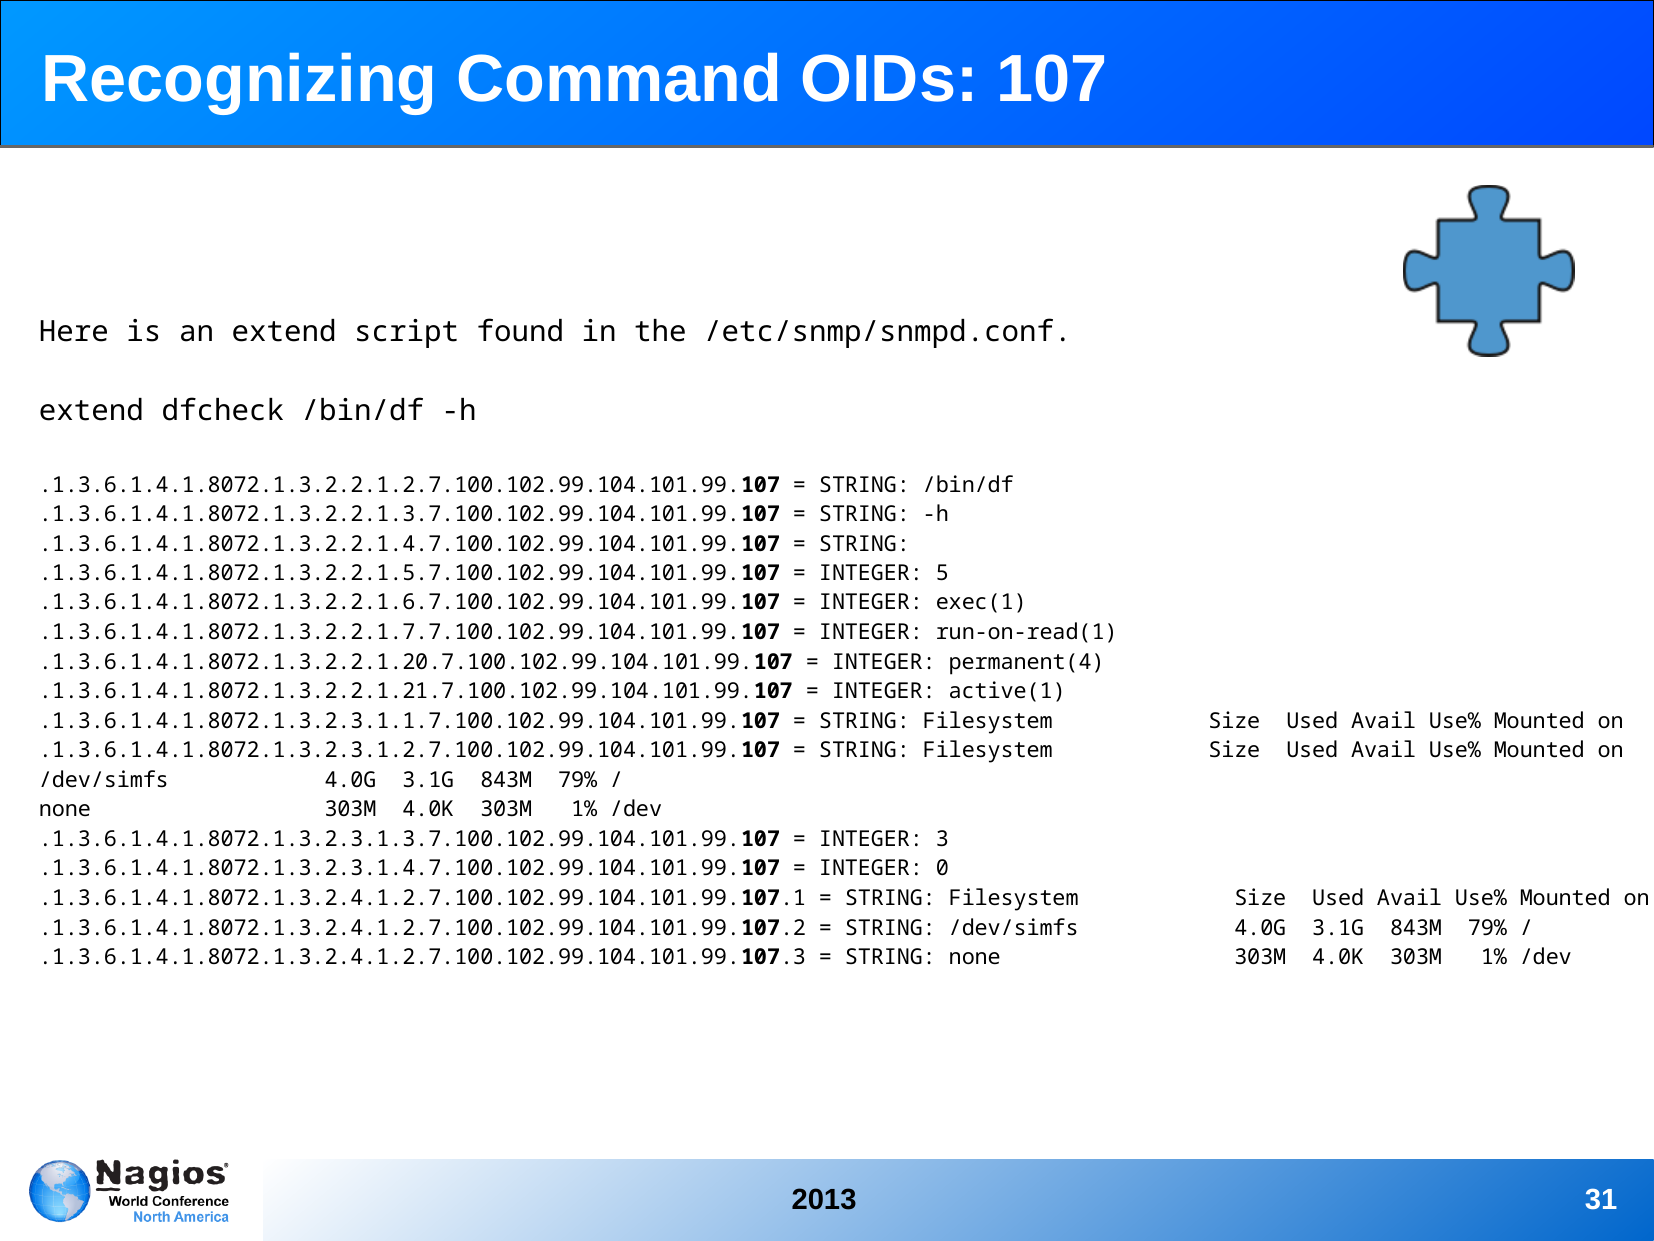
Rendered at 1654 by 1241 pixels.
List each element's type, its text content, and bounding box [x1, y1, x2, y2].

title Recognizing Command OIDs: 107 [41, 29, 1638, 127]
subtitle Here is an extend script found in the /etc/snmp/snmpd.conf. extend dfcheck /bin/df -h .1.3.6.1.4.1.8072.1.3.2.2.1.2.7.100.102.99.104.101.99.107 = STRING: /bin/df .1.3.6.1.4.1.8072.1.3.2.2.1.3.7.100.102.99.104.101.99.107 = STRING: -h .1.3.6.1.4.1.8072.1.3.2.2.1.4.7.100.102.99.104.101.99.107 = STRING: .1.3.6.1.4.1.8072.1.3.2.2.1.5.7.100.102.99.104.101.99.107 = INTEGER: 5 .1.3.6.1.4.1.8072.1.3.2.2.1.6.7.100.102.99.104.101.99.107 = INTEGER: exec(1) .1.3.6.1.4.1.8072.1.3.2.2.1.7.7.100.102.99.104.101.99.107 = INTEGER: run-on-read(1) .1.3.6.1.4.1.8072.1.3.2.2.1.20.7.100.102.99.104.101.99.107 = INTEGER: permanent(4) .1.3.6.1.4.1.8072.1.3.2.2.1.21.7.100.102.99.104.101.99.107 = INTEGER: active(1) .1.3.6.1.4.1.8072.1.3.2.3.1.1.7.100.102.99.104.101.99.107 = STRING: Filesystem Size Used Avail Use% Mounted on .1.3.6.1.4.1.8072.1.3.2.3.1.2.7.100.102.99.104.101.99.107 = STRING: Filesystem Size Used Avail Use% Mounted on /dev/simfs 4.0G 3.1G 843M 79% / none 303M 4.0K 303M 1% /dev .1.3.6.1.4.1.8072.1.3.2.3.1.3.7.100.102.99.104.101.99.107 = INTEGER: 3 .1.3.6.1.4.1.8072.1.3.2.3.1.4.7.100.102.99.104.101.99.107 = INTEGER: 0 .1.3.6.1.4.1.8072.1.3.2.4.1.2.7.100.102.99.104.101.99.107.1 = STRING: Filesystem Size Used Avail Use% Mounted on .1.3.6.1.4.1.8072.1.3.2.4.1.2.7.100.102.99.104.101.99.107.2 = STRING: /dev/simfs 4.0G 3.1G 843M 79% / .1.3.6.1.4.1.8072.1.3.2.4.1.2.7.100.102.99.104.101.99.107.3 = STRING: none 303M 4.0K 303M 1% /dev [38, 171, 1654, 1170]
picture [1403, 185, 1575, 357]
picture [29, 1159, 229, 1235]
